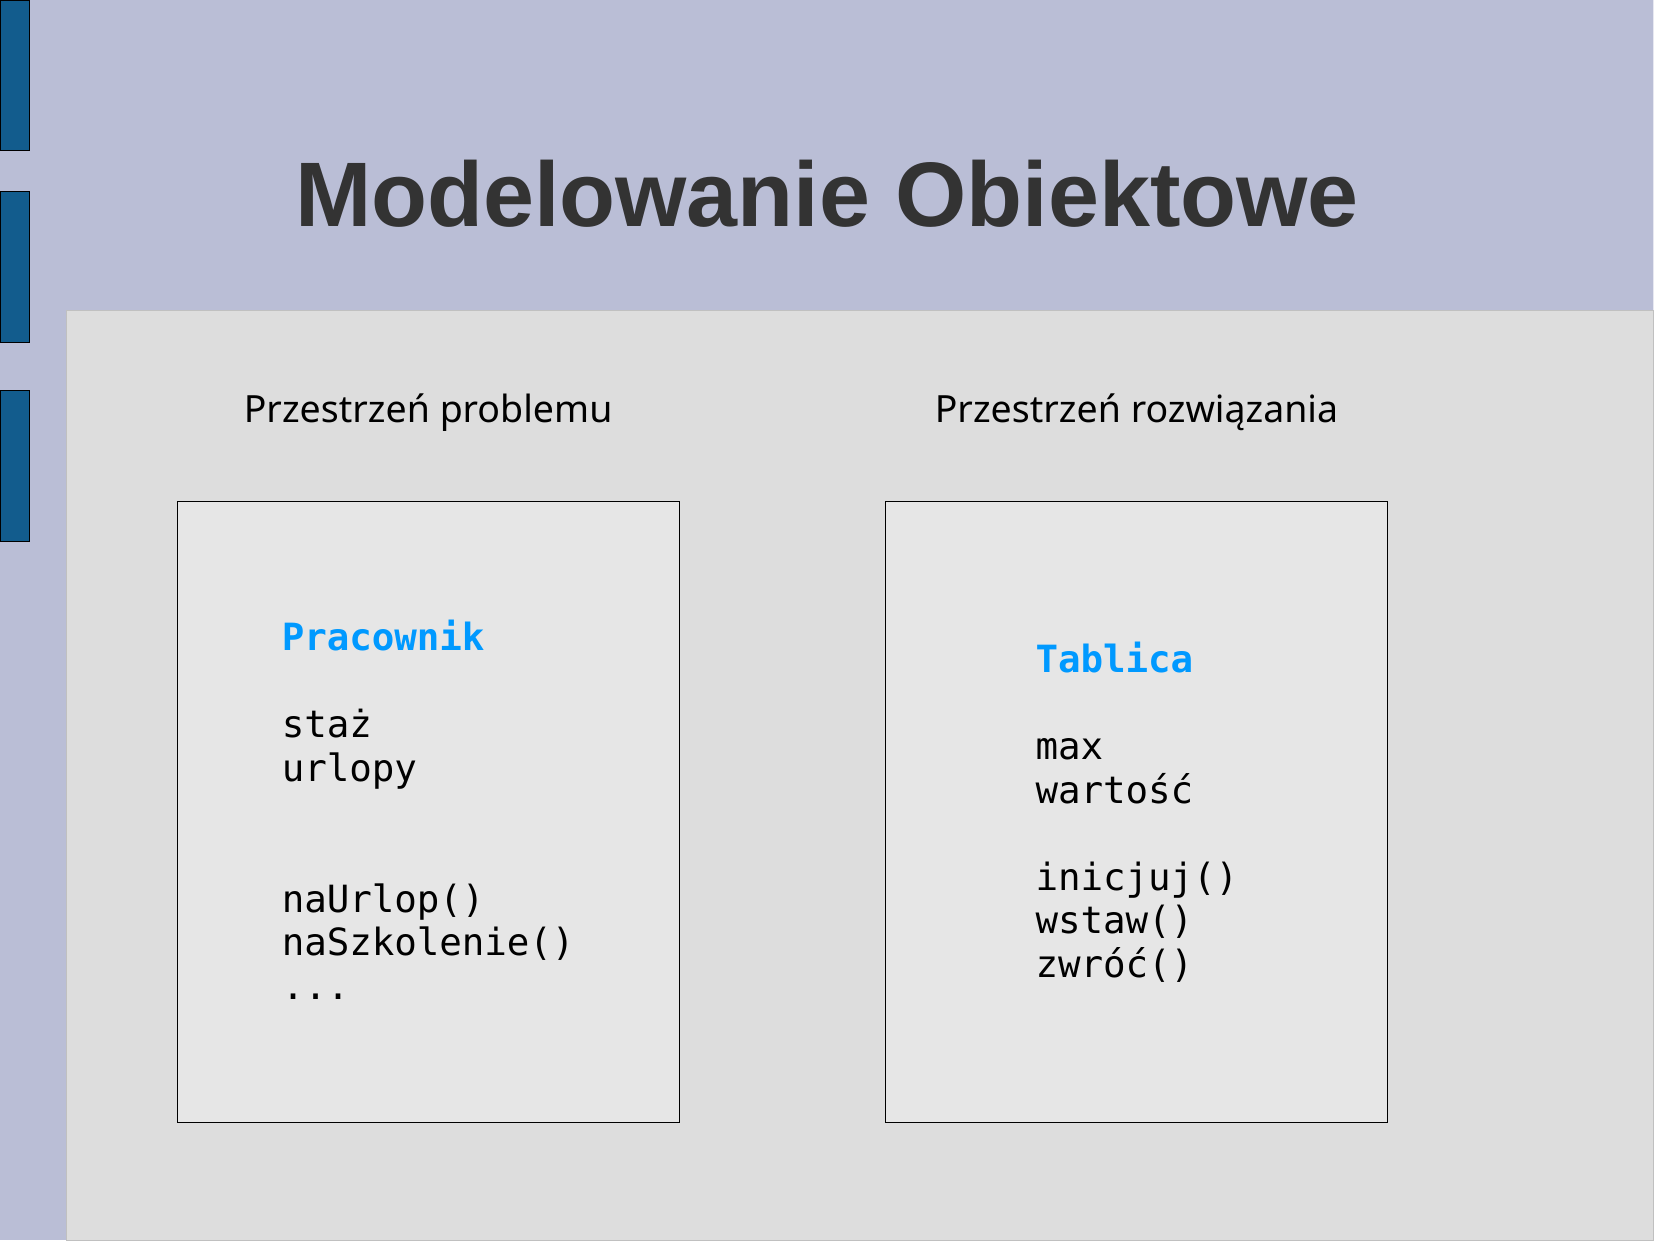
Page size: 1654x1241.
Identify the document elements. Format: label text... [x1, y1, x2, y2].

text_box Przestrzeń rozwiązania [885, 375, 1388, 496]
title Modelowanie Obiektowe [121, 91, 1534, 299]
text_box Tablica max wartość inicjuj() wstaw() zwróć() [885, 501, 1388, 1123]
text_box Pracownik staż urlopy naUrlop() naSzkolenie() ... [177, 501, 680, 1123]
text_box Przestrzeń problemu [177, 375, 680, 443]
